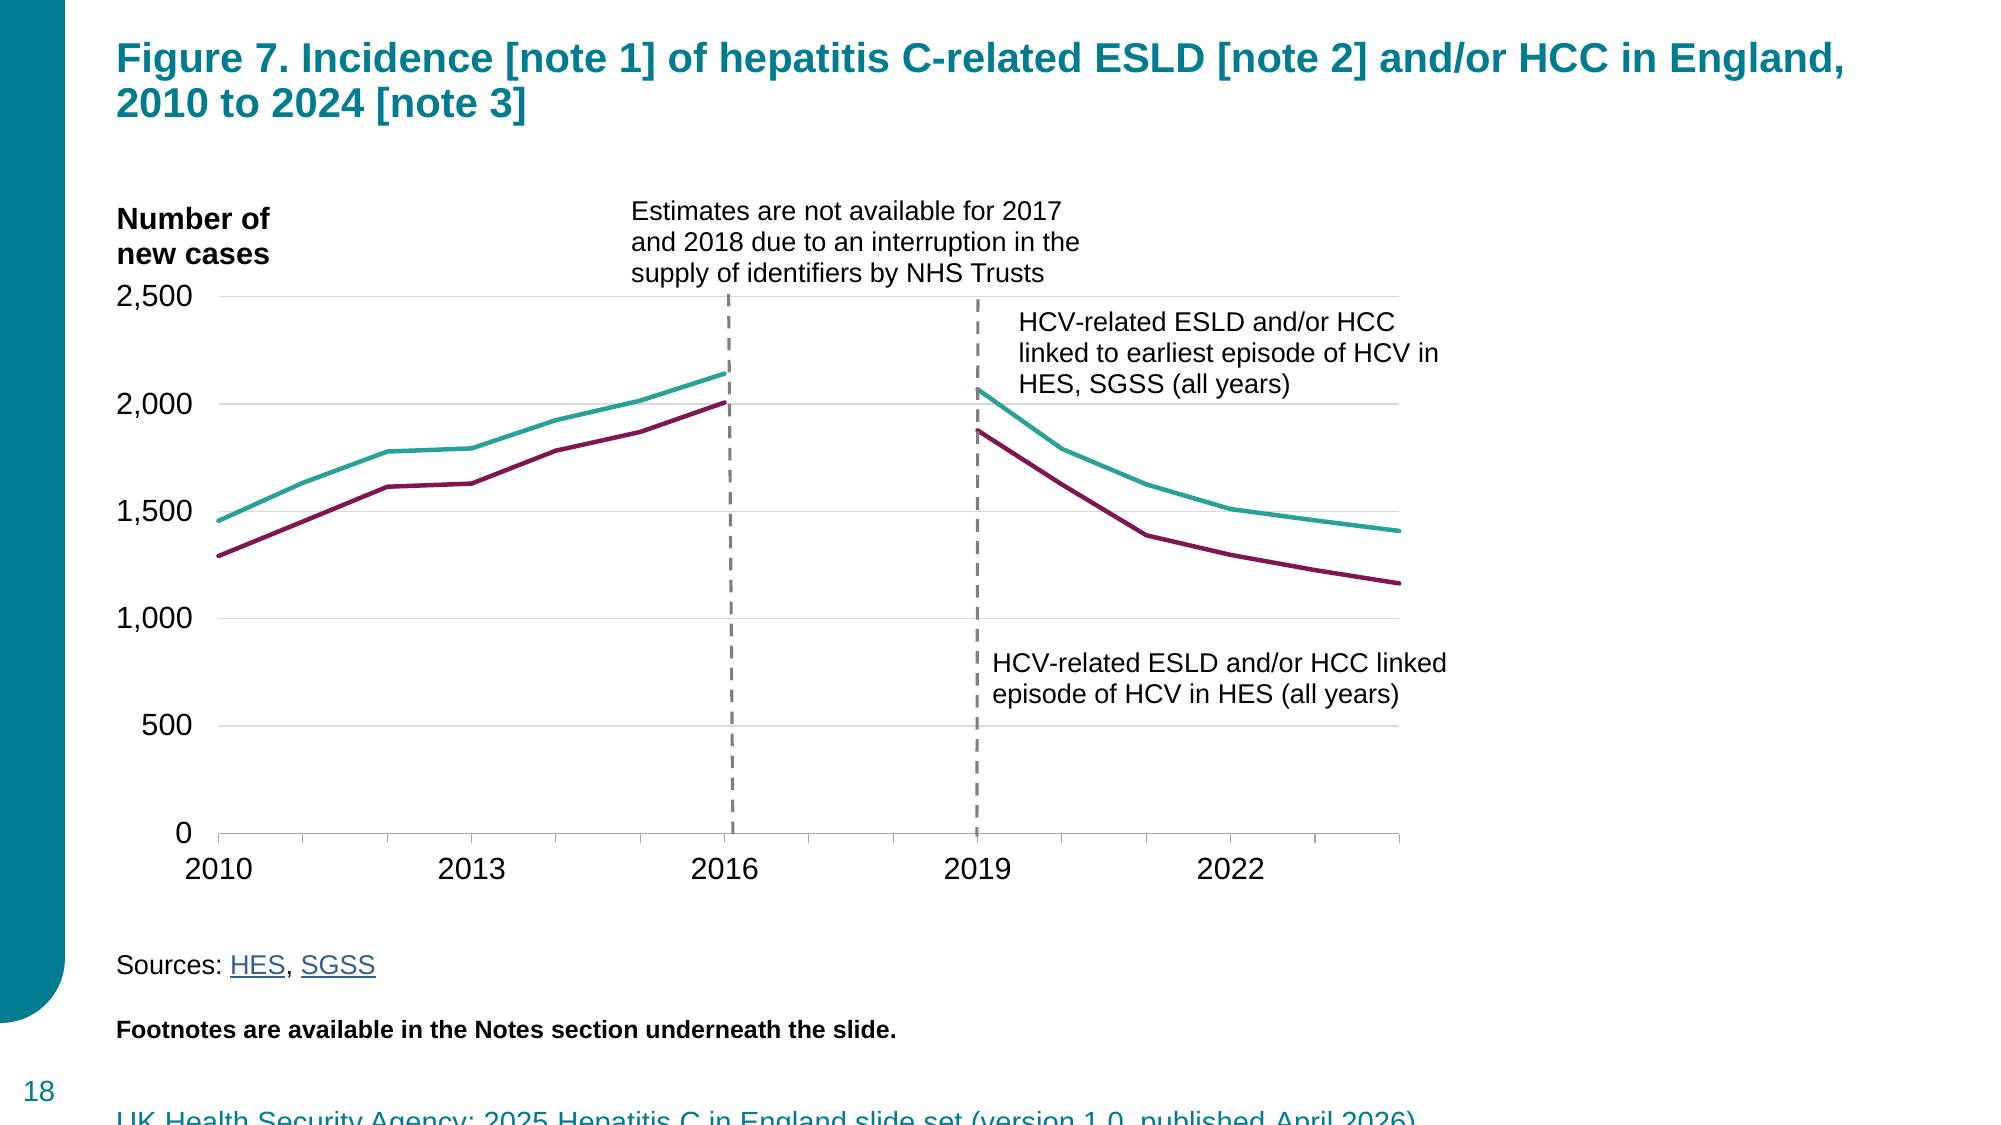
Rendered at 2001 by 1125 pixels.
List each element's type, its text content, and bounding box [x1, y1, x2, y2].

text_box Sources: HES, SGSS [101, 946, 905, 992]
text_box UK Health Security Agency: 2025 Hepatitis C in England slide set (version 1.0, published April 2026) [101, 1060, 1743, 1121]
text_box [7, 1060, 79, 1121]
title Figure 7. Incidence [note 1] of hepatitis C-related ESLD [note 2] and/or HCC in England, 2010 to 2024 [note 3] [101, 29, 1926, 140]
text_box Footnotes are available in the Notes section underneath the slide. [101, 1005, 965, 1052]
picture [101, 177, 1490, 889]
